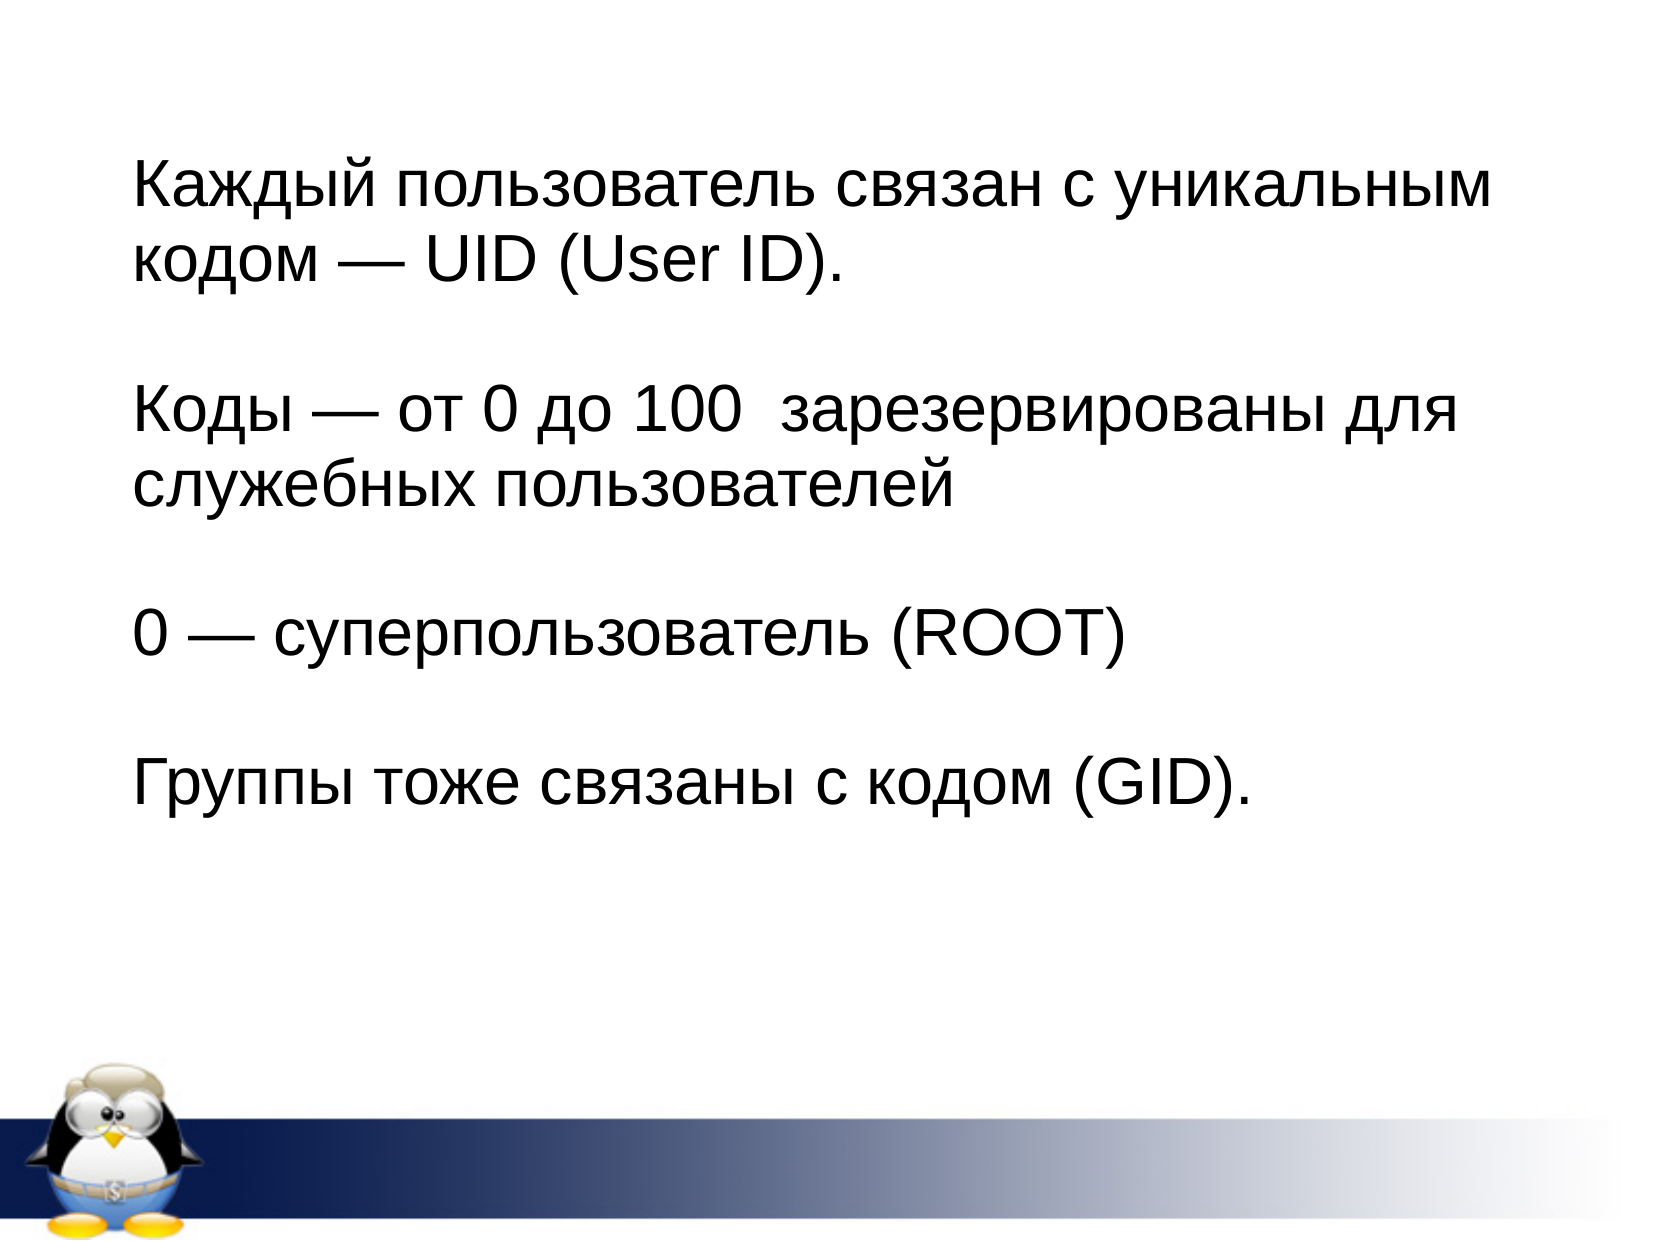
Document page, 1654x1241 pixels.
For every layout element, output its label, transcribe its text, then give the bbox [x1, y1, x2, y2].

picture [0, 1057, 1654, 1241]
text_box Каждый пользователь связан с уникальным кодом — UID (User ID). Коды — от 0 до 100 зарезервированы для служебных пользователей 0 — суперпользователь (ROOT) Группы тоже связаны с кодом (GID). [118, 139, 1510, 827]
